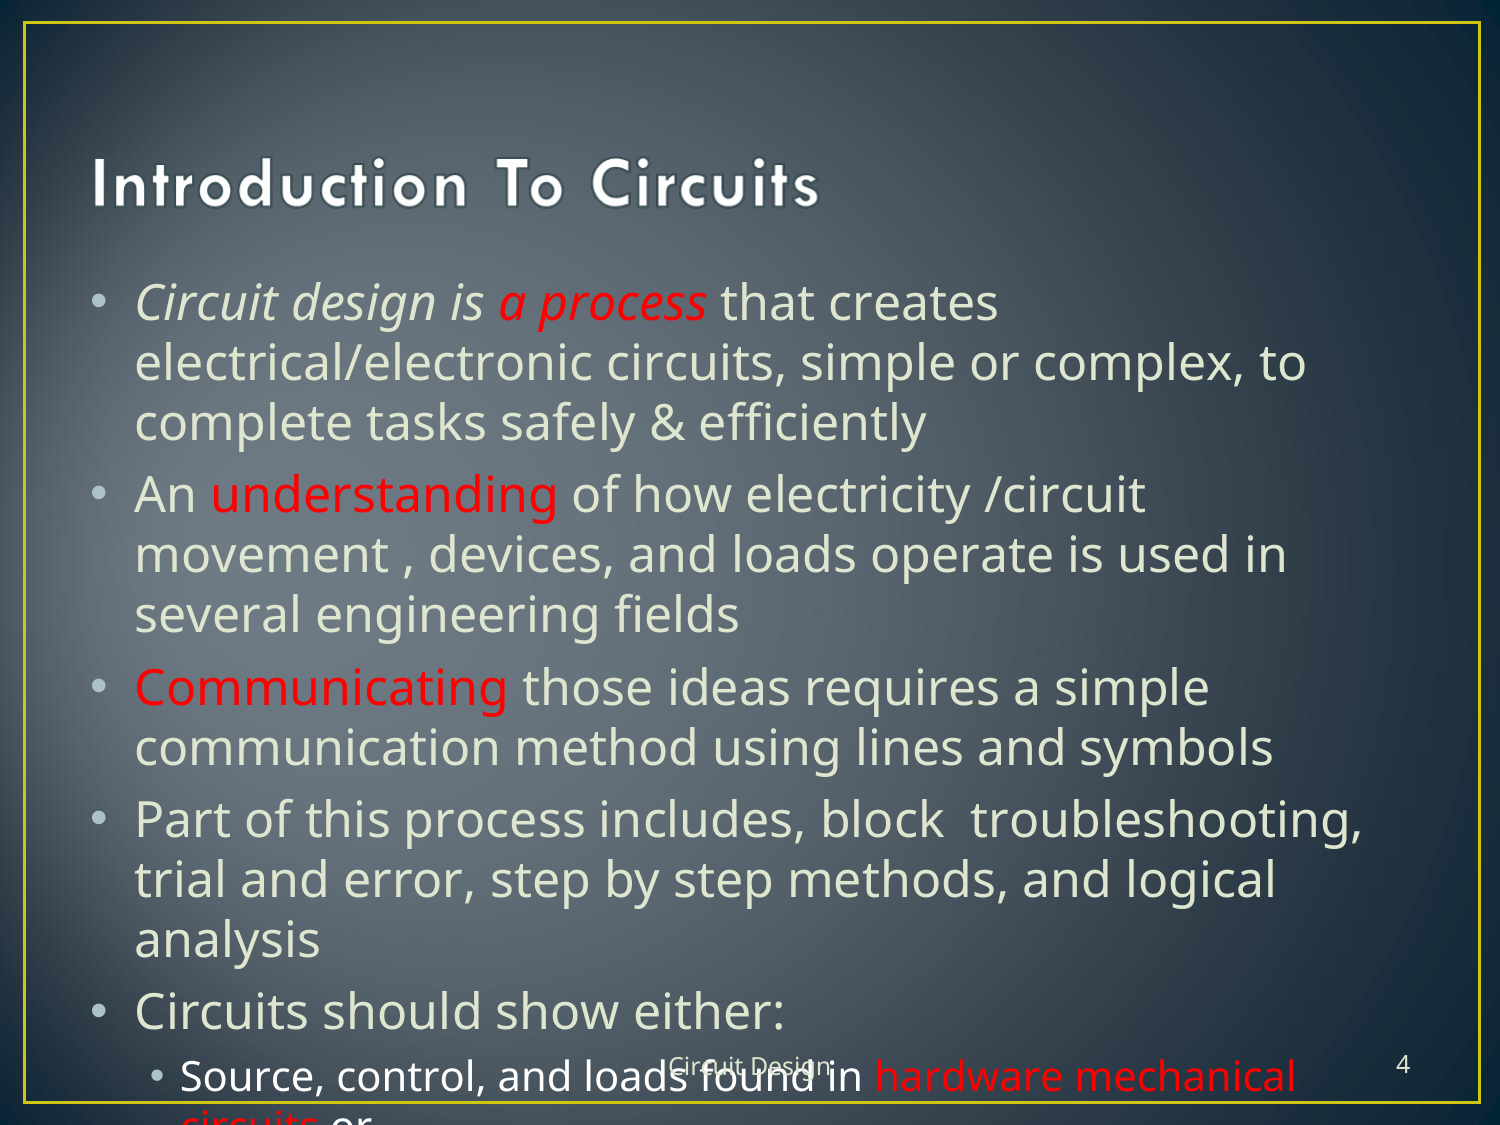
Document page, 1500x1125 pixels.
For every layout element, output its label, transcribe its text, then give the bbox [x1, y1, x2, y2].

picture [0, 0, 1500, 1125]
text_box Circuit Design [464, 1035, 1036, 1096]
text_box <number> [1074, 1035, 1426, 1096]
text_box [45, 45, 1426, 272]
picture [26, 24, 1478, 1101]
list Circuit design is a process that creates electrical/electronic circuits, simple or complex, to complete tasks safely & efficiently An understanding of how electricity /circuit movement , devices, and loads operate is used in several engineering fields Communicating those ideas requires a simple communication method using lines and symbols Part of this process includes, block troubleshooting, trial and error, step by step methods, and logical analysis Circuits should show either: Source, control, and loads found in hardware mechanical circuits or Input, function, and output – found in digital Logic circuits [75, 262, 1426, 1125]
